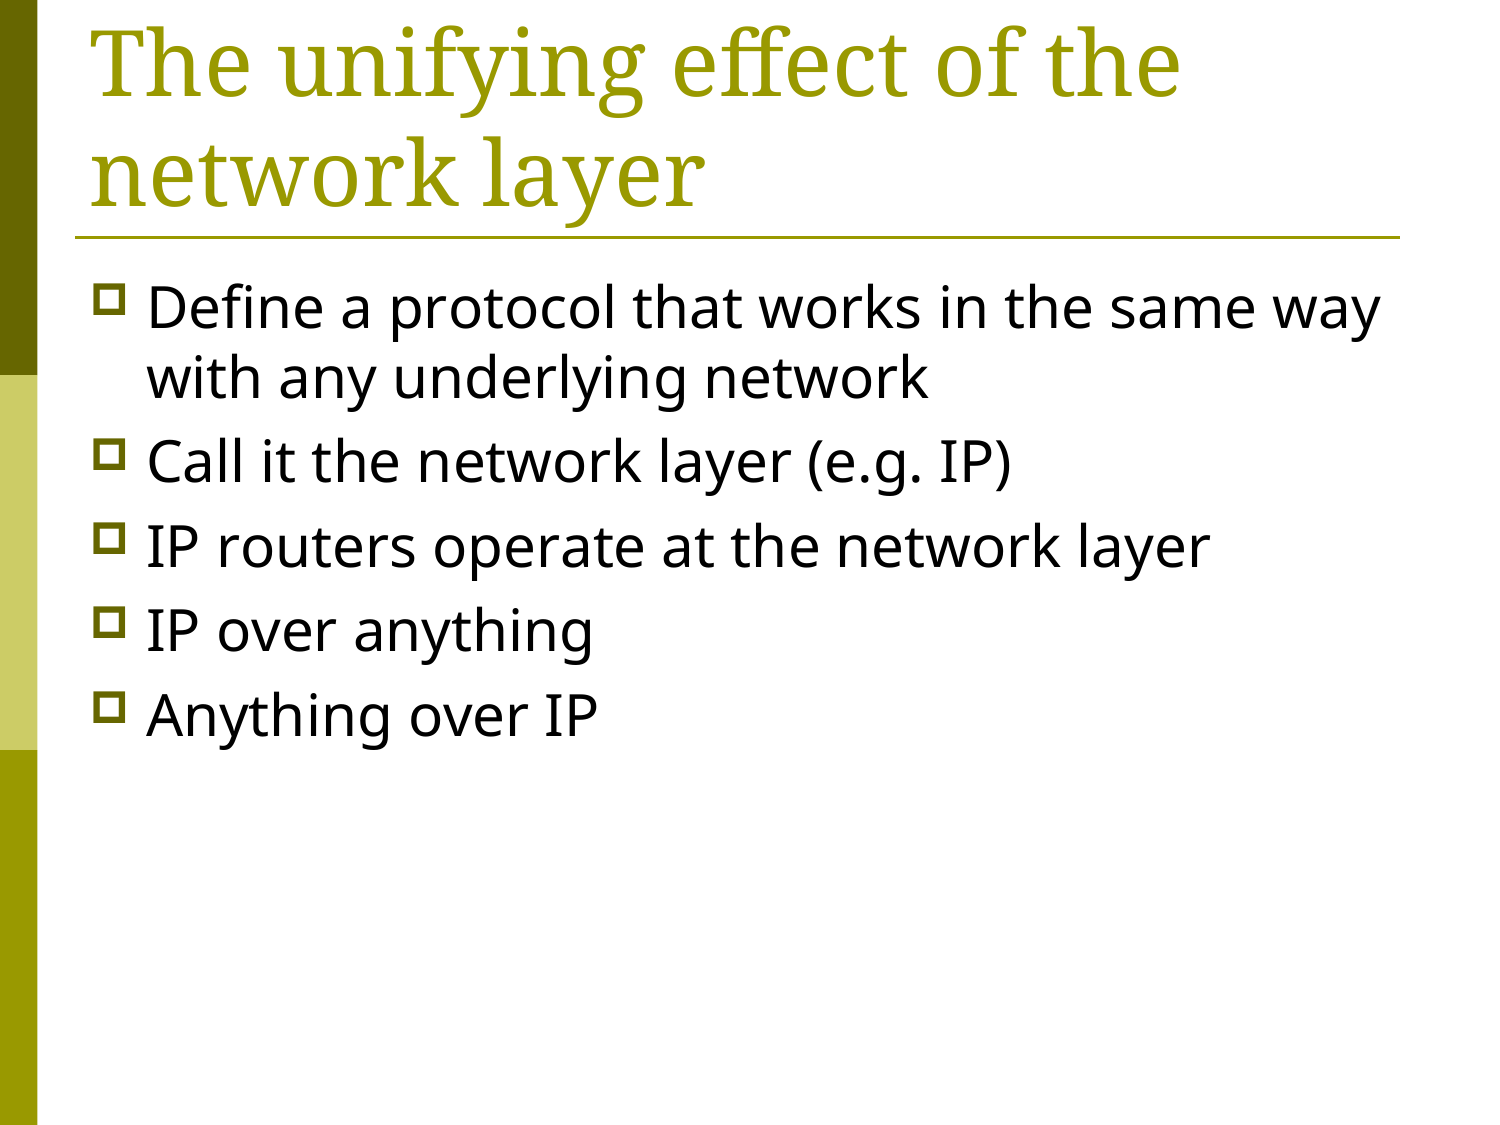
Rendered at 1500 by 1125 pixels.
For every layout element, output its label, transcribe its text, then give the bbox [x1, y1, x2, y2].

list Define a protocol that works in the same way with any underlying network Call it the network layer (e.g. IP)‏ IP routers operate at the network layer IP over anything Anything over IP [75, 262, 1426, 1006]
title The unifying effect of the network layer [75, 0, 1426, 233]
